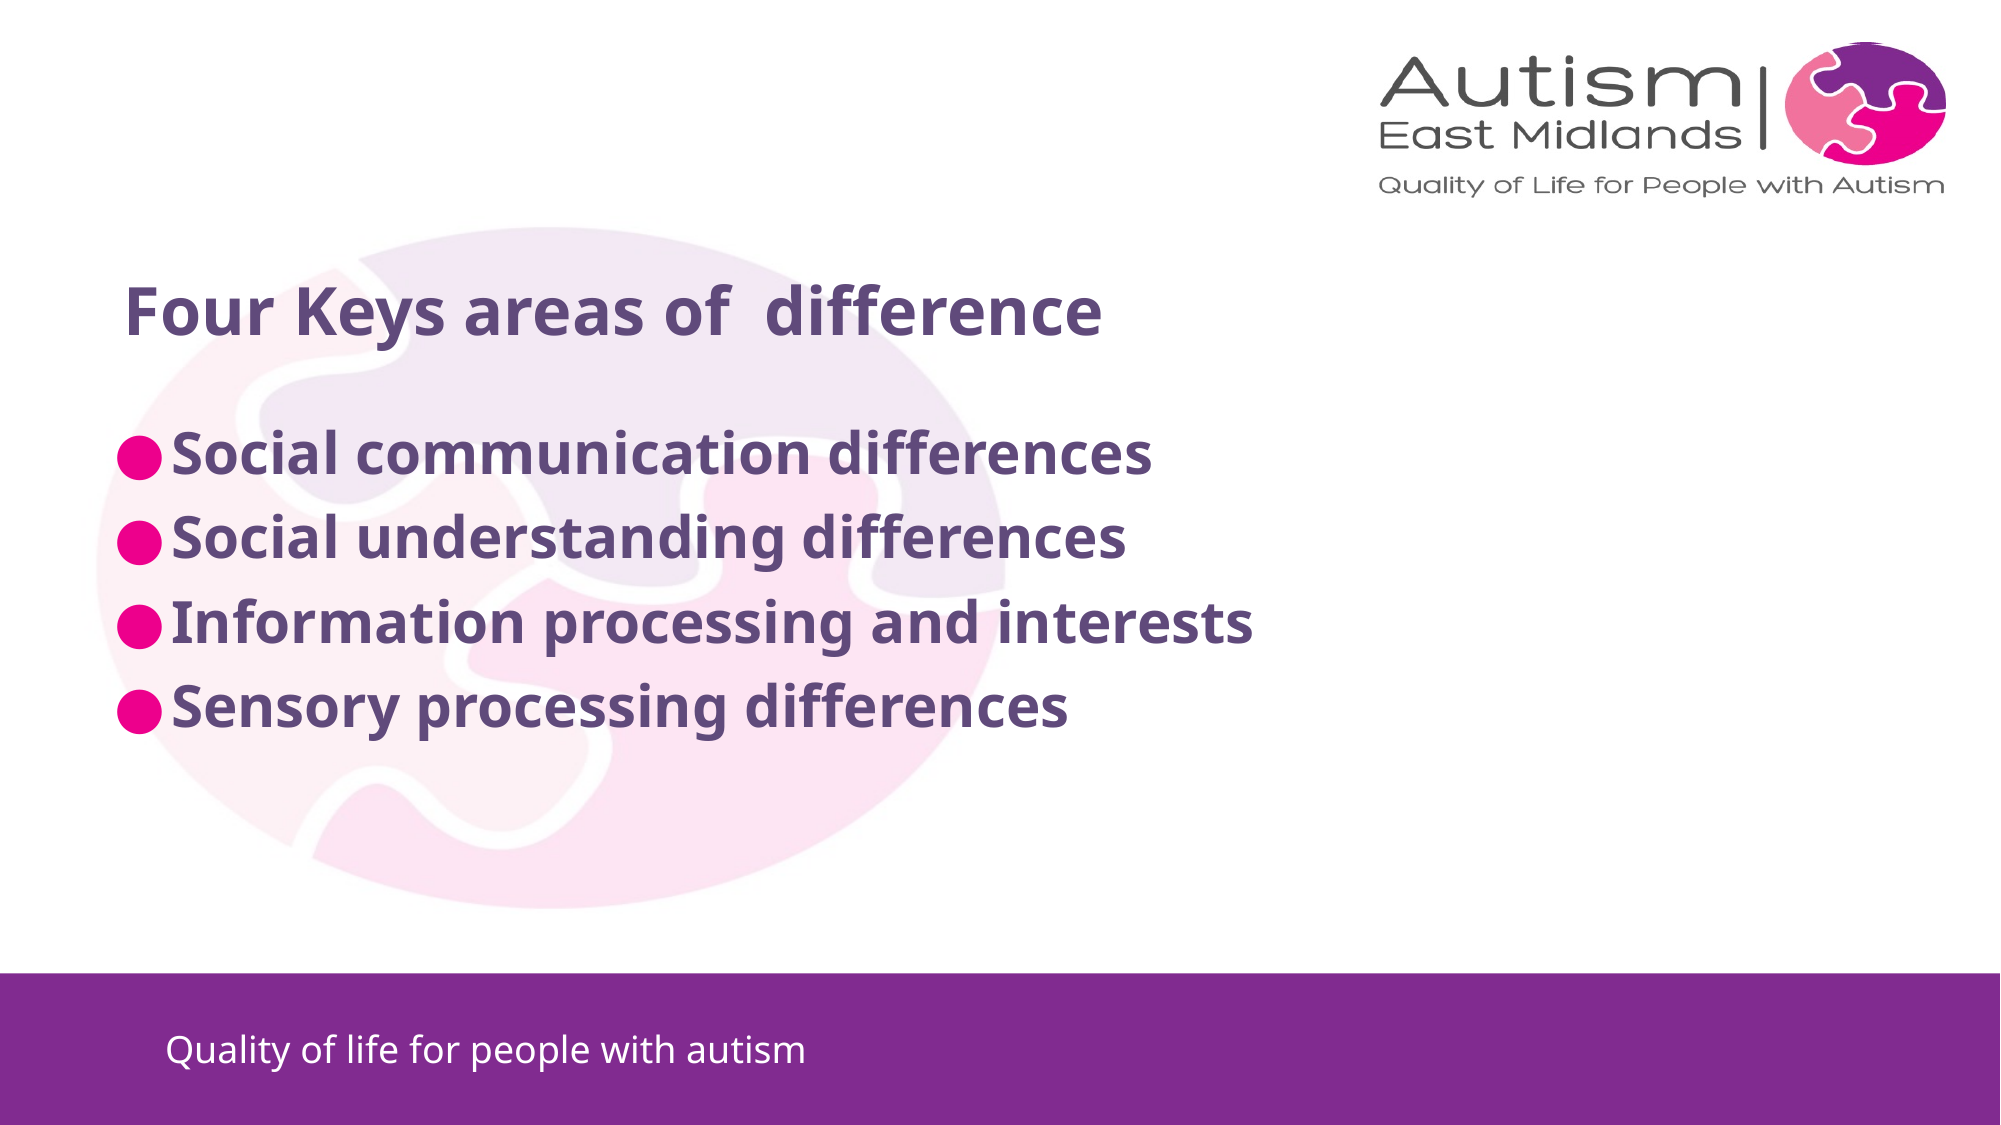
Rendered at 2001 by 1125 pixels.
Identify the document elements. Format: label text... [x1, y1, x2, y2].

list Social communication differences Social understanding differences Information processing and interests Sensory processing differences [99, 408, 1900, 941]
title Four Keys areas of difference [109, 215, 1910, 403]
